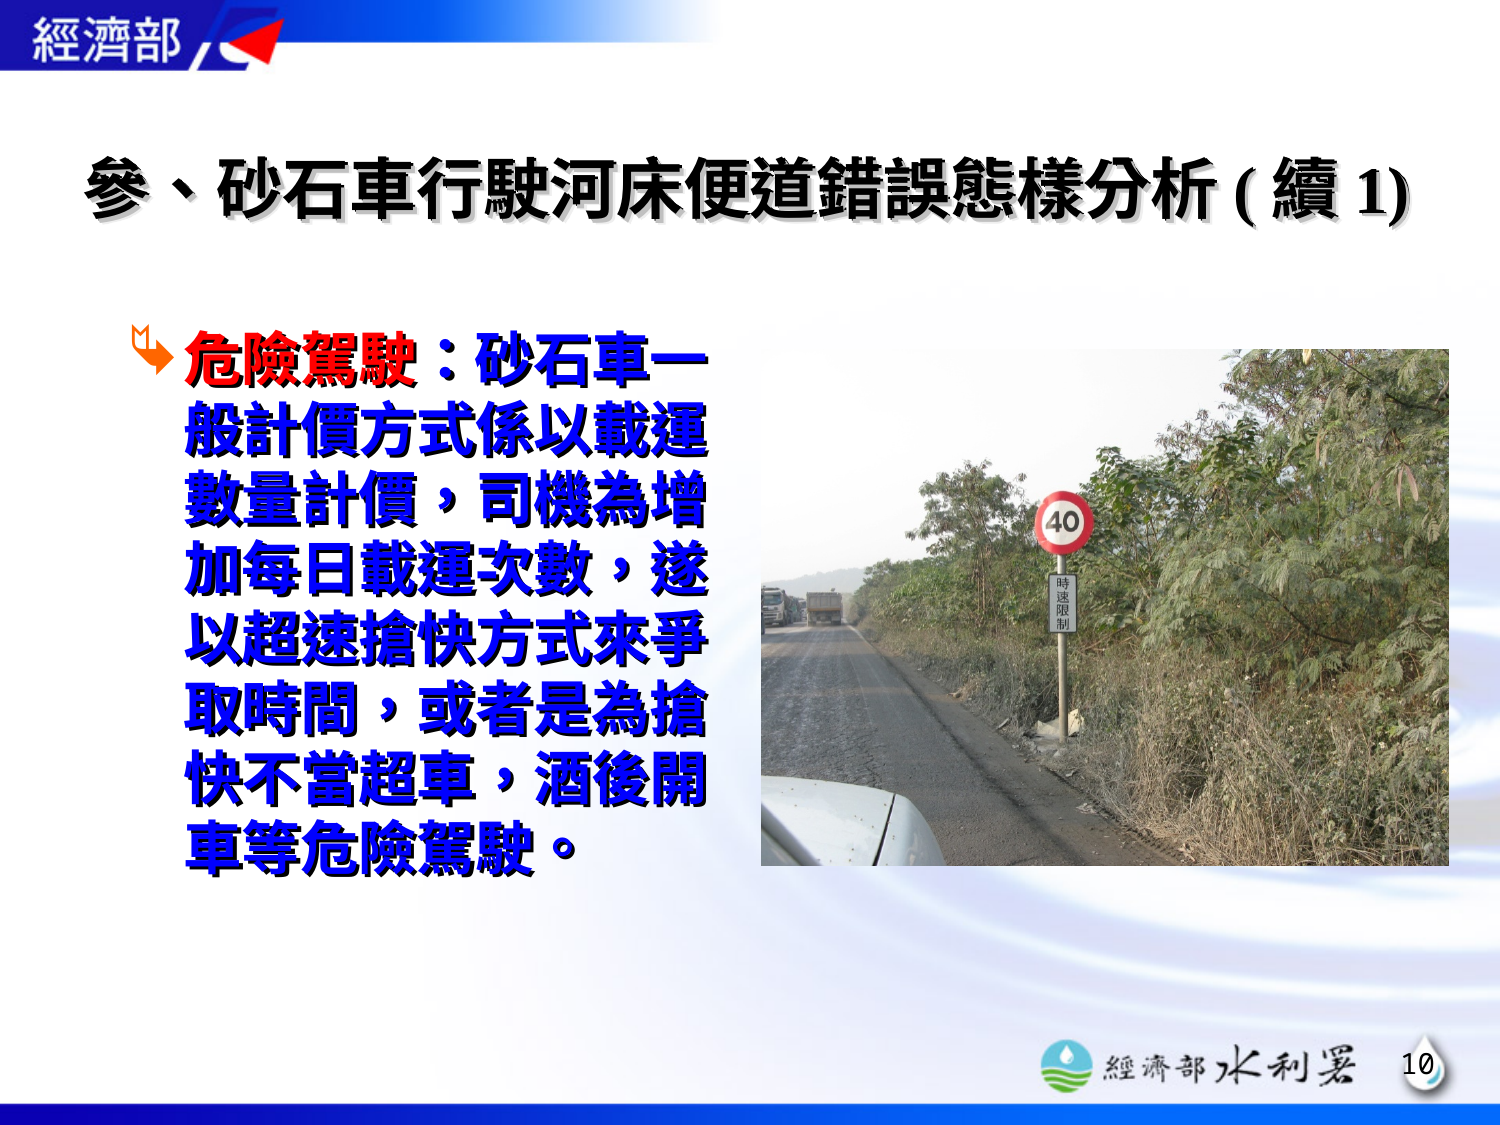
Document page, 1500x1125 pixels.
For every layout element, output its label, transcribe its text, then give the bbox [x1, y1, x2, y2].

list 危險駕駛：砂石車一般計價方式係以載運數量計價，司機為增加每日載運次數，遂以超速搶快方式來爭取時間，或者是為搶快不當超車，酒後開車等危險駕駛。 [112, 314, 774, 1000]
text_box <編號> [1362, 1037, 1450, 1113]
title 參、砂石車行駛河床便道錯誤態樣分析(續1) [41, 137, 1452, 238]
picture [0, 0, 1500, 1125]
